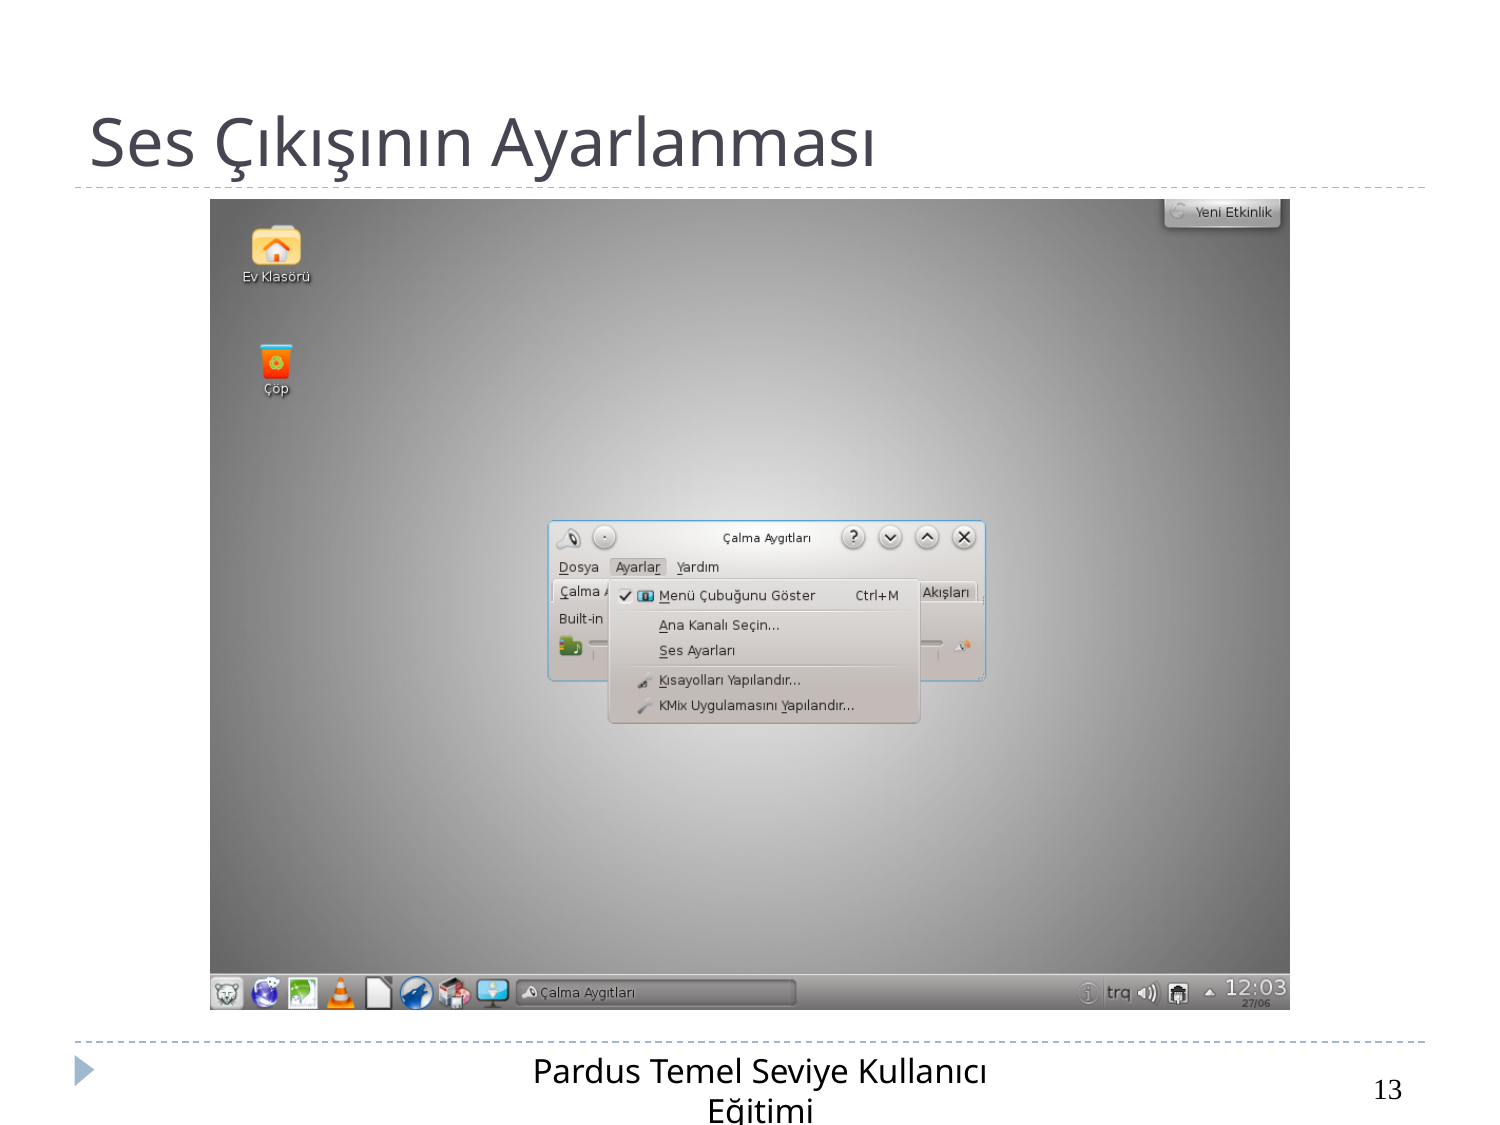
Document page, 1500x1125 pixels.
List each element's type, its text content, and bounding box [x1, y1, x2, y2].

title Ses Çıkışının Ayarlanması [75, 24, 1425, 188]
picture [210, 199, 1290, 1010]
